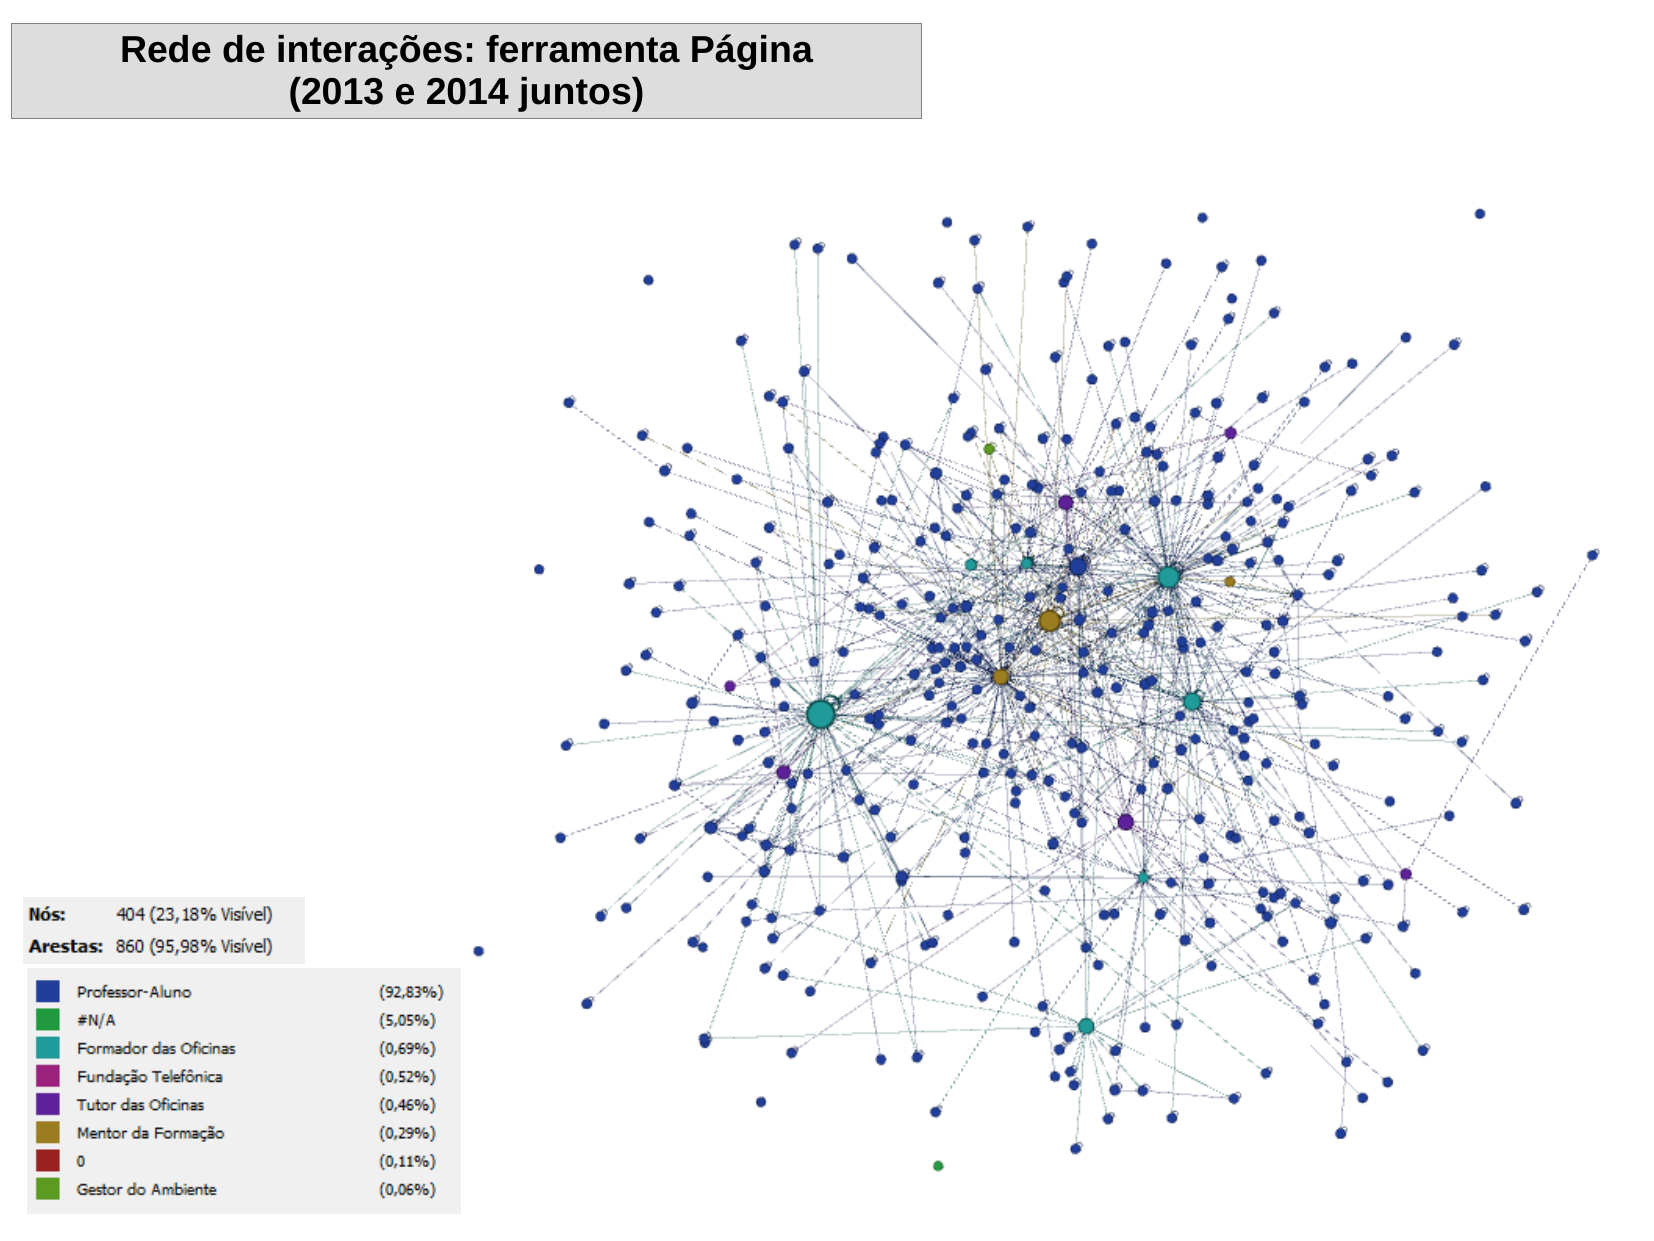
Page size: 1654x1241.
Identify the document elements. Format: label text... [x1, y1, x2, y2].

text_box Rede de interações: ferramenta Página (2013 e 2014 juntos) [11, 23, 922, 119]
picture [27, 968, 461, 1214]
picture [472, 200, 1631, 1186]
picture [23, 897, 305, 964]
